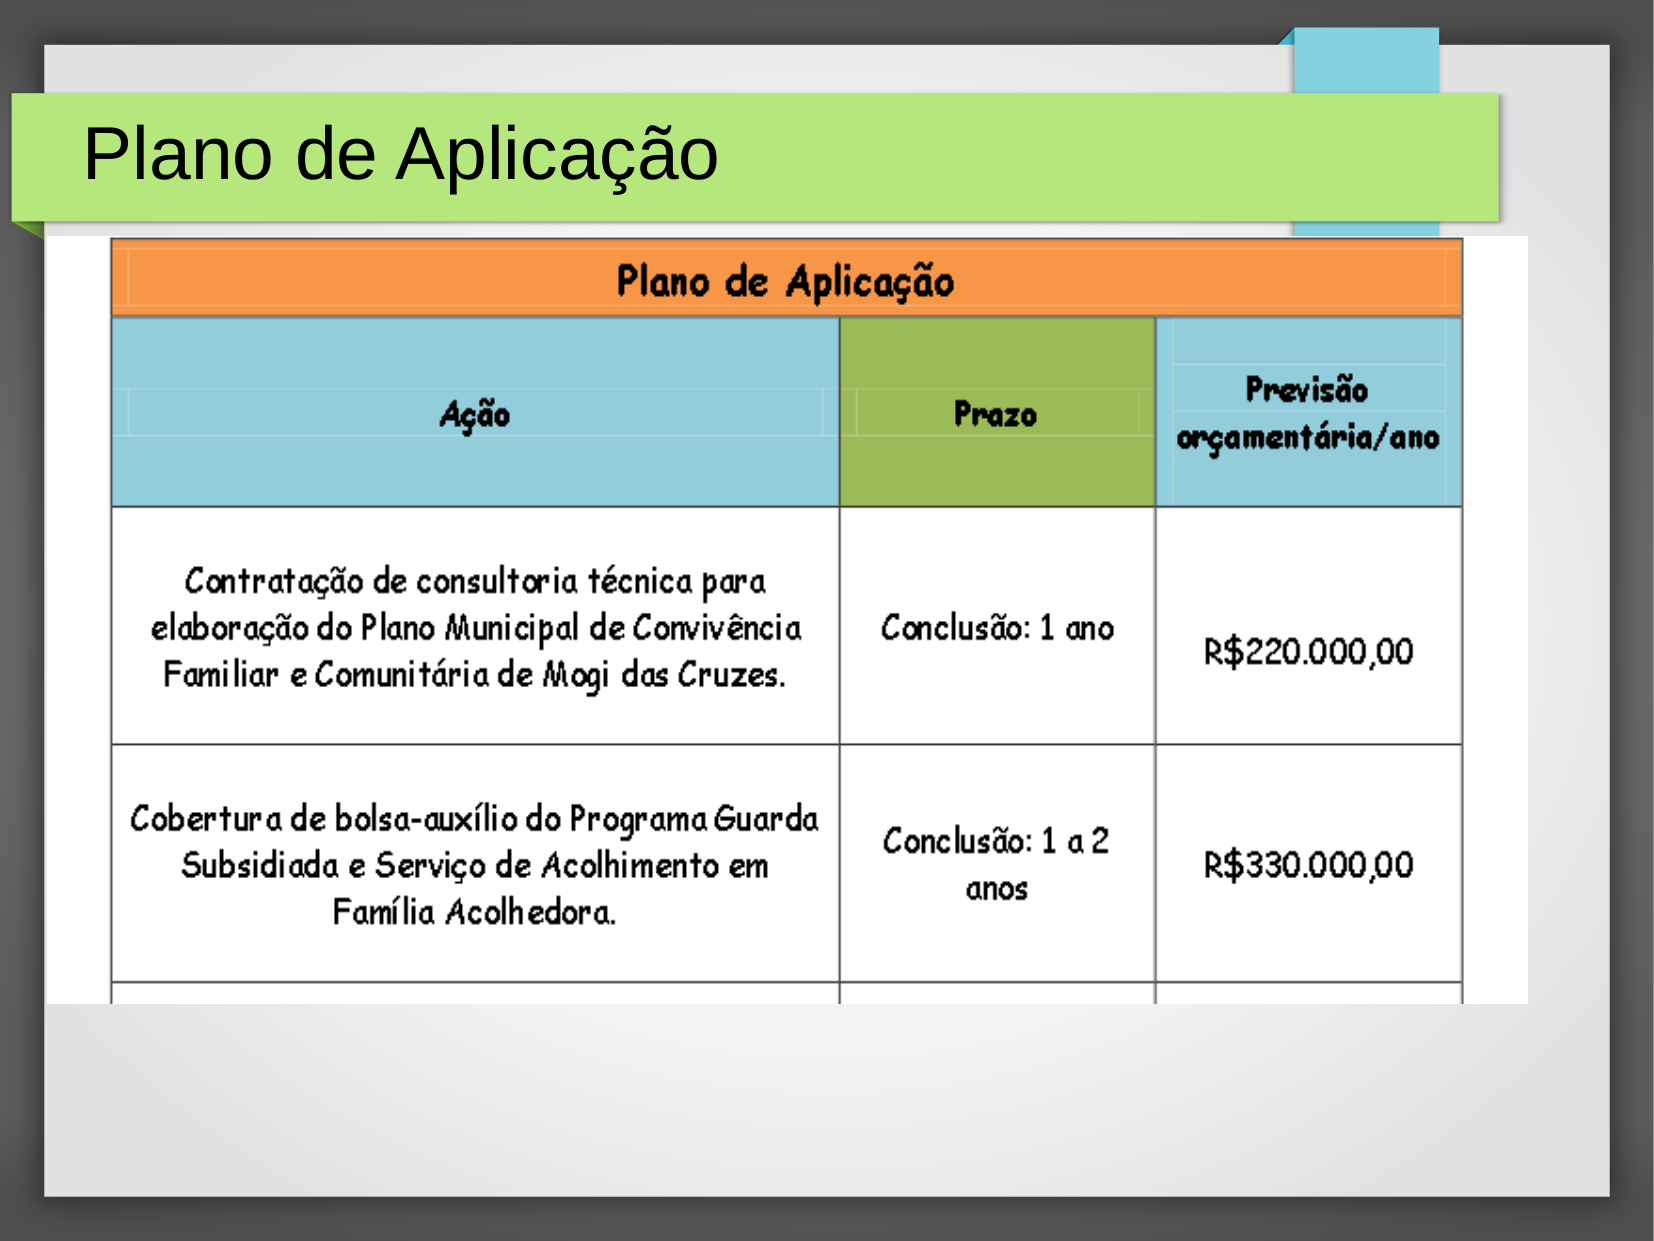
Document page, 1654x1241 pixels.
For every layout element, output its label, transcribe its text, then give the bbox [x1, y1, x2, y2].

title Plano de Aplicação [82, 94, 1264, 213]
picture [0, 0, 1654, 1241]
